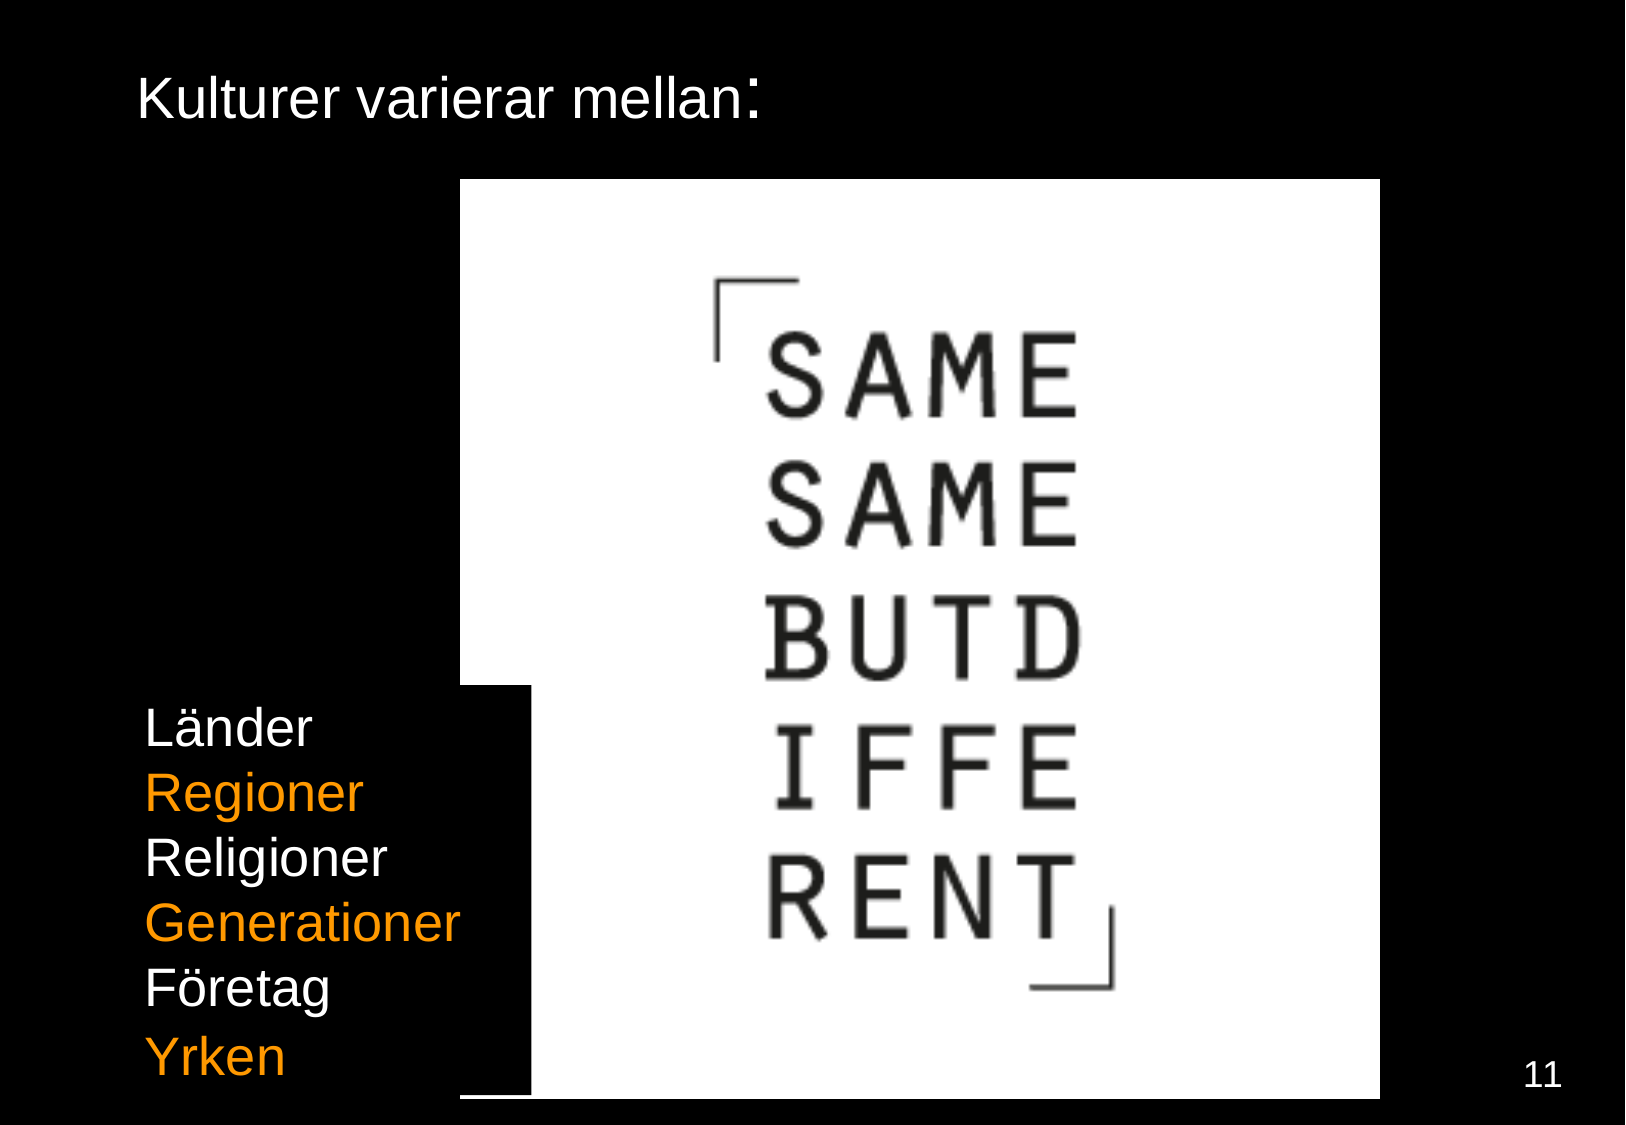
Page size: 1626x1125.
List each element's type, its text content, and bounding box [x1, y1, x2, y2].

text_box Länder Regioner Religioner Generationer Företag Yrken [129, 685, 532, 1096]
text_box <nummer> [1518, 1042, 1619, 1103]
picture [460, 179, 1380, 1099]
text_box Kulturer varierar mellan: [121, 35, 780, 141]
